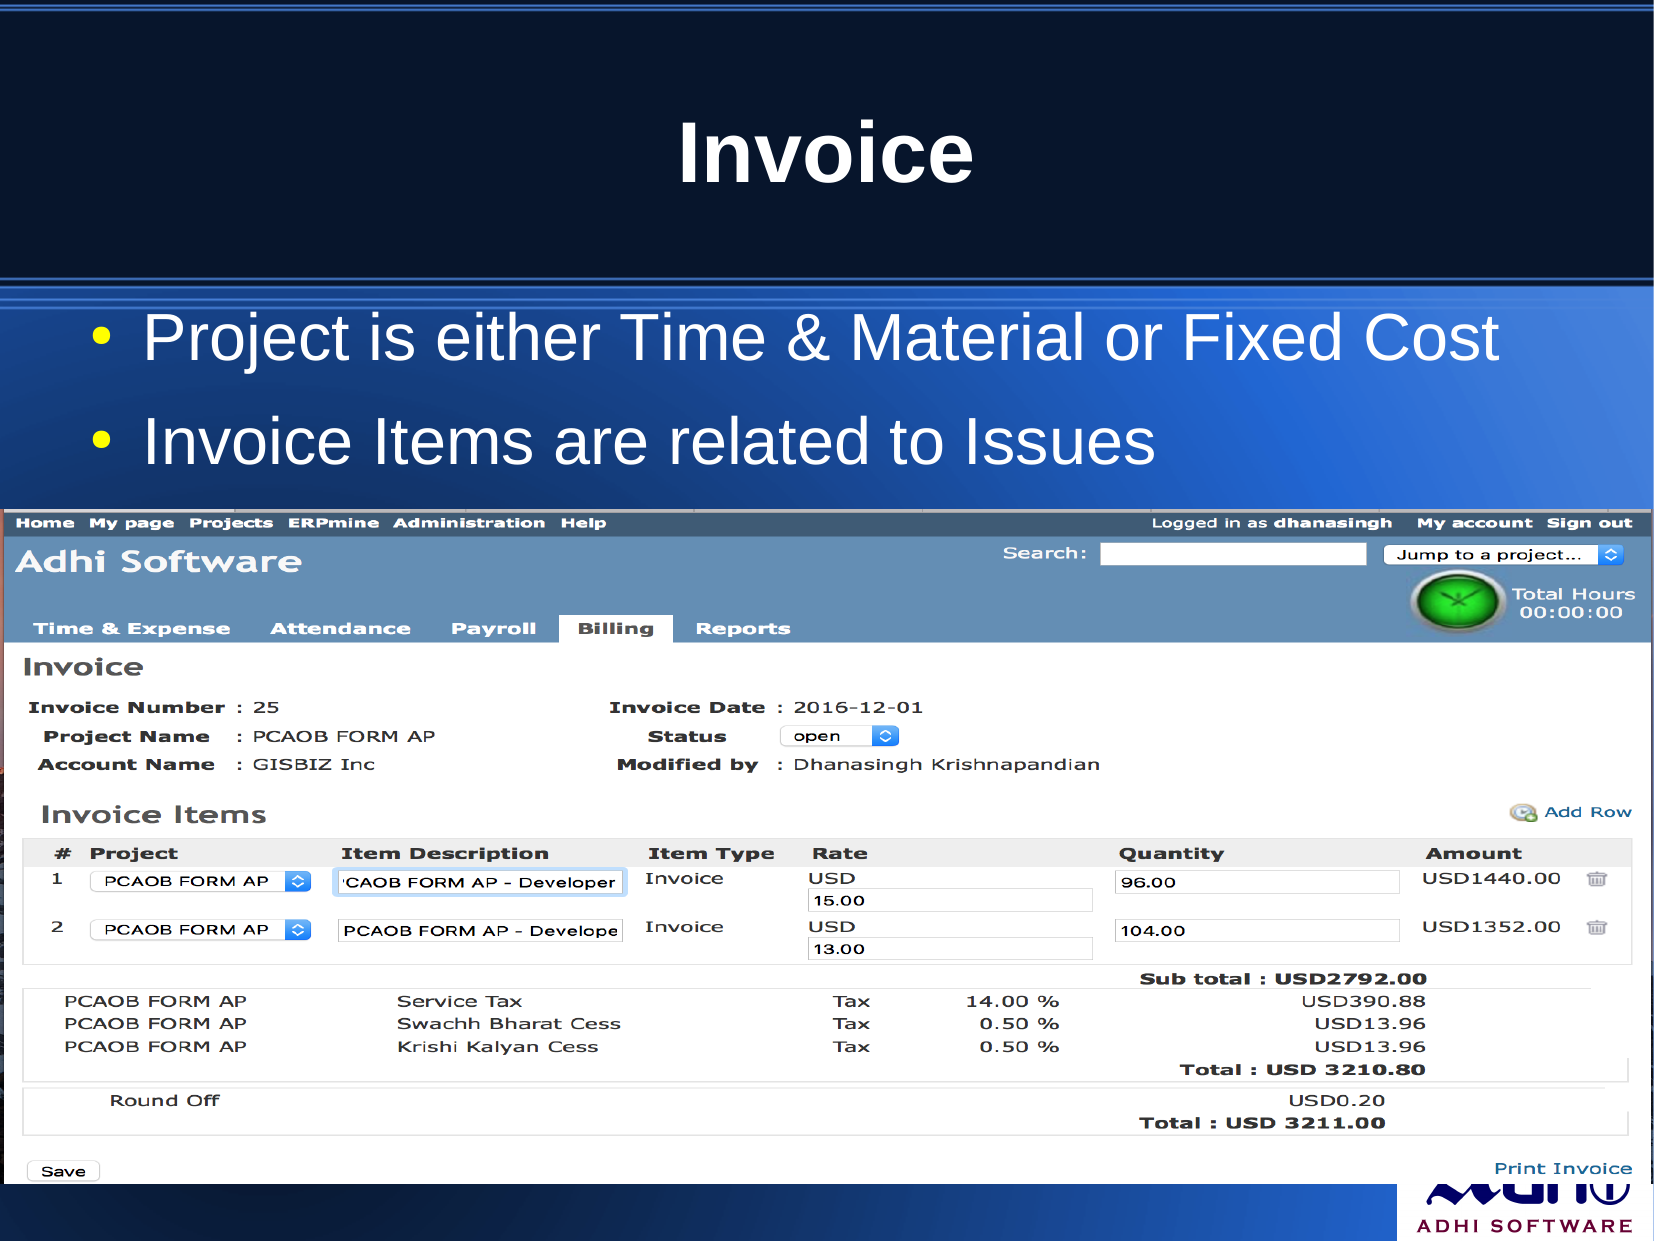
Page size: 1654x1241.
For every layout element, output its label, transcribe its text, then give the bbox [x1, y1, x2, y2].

list Project is either Time & Material or Fixed Cost Invoice Items are related to Issues [71, 300, 1561, 509]
title Invoice [82, 56, 1571, 250]
picture [0, 0, 1654, 1241]
